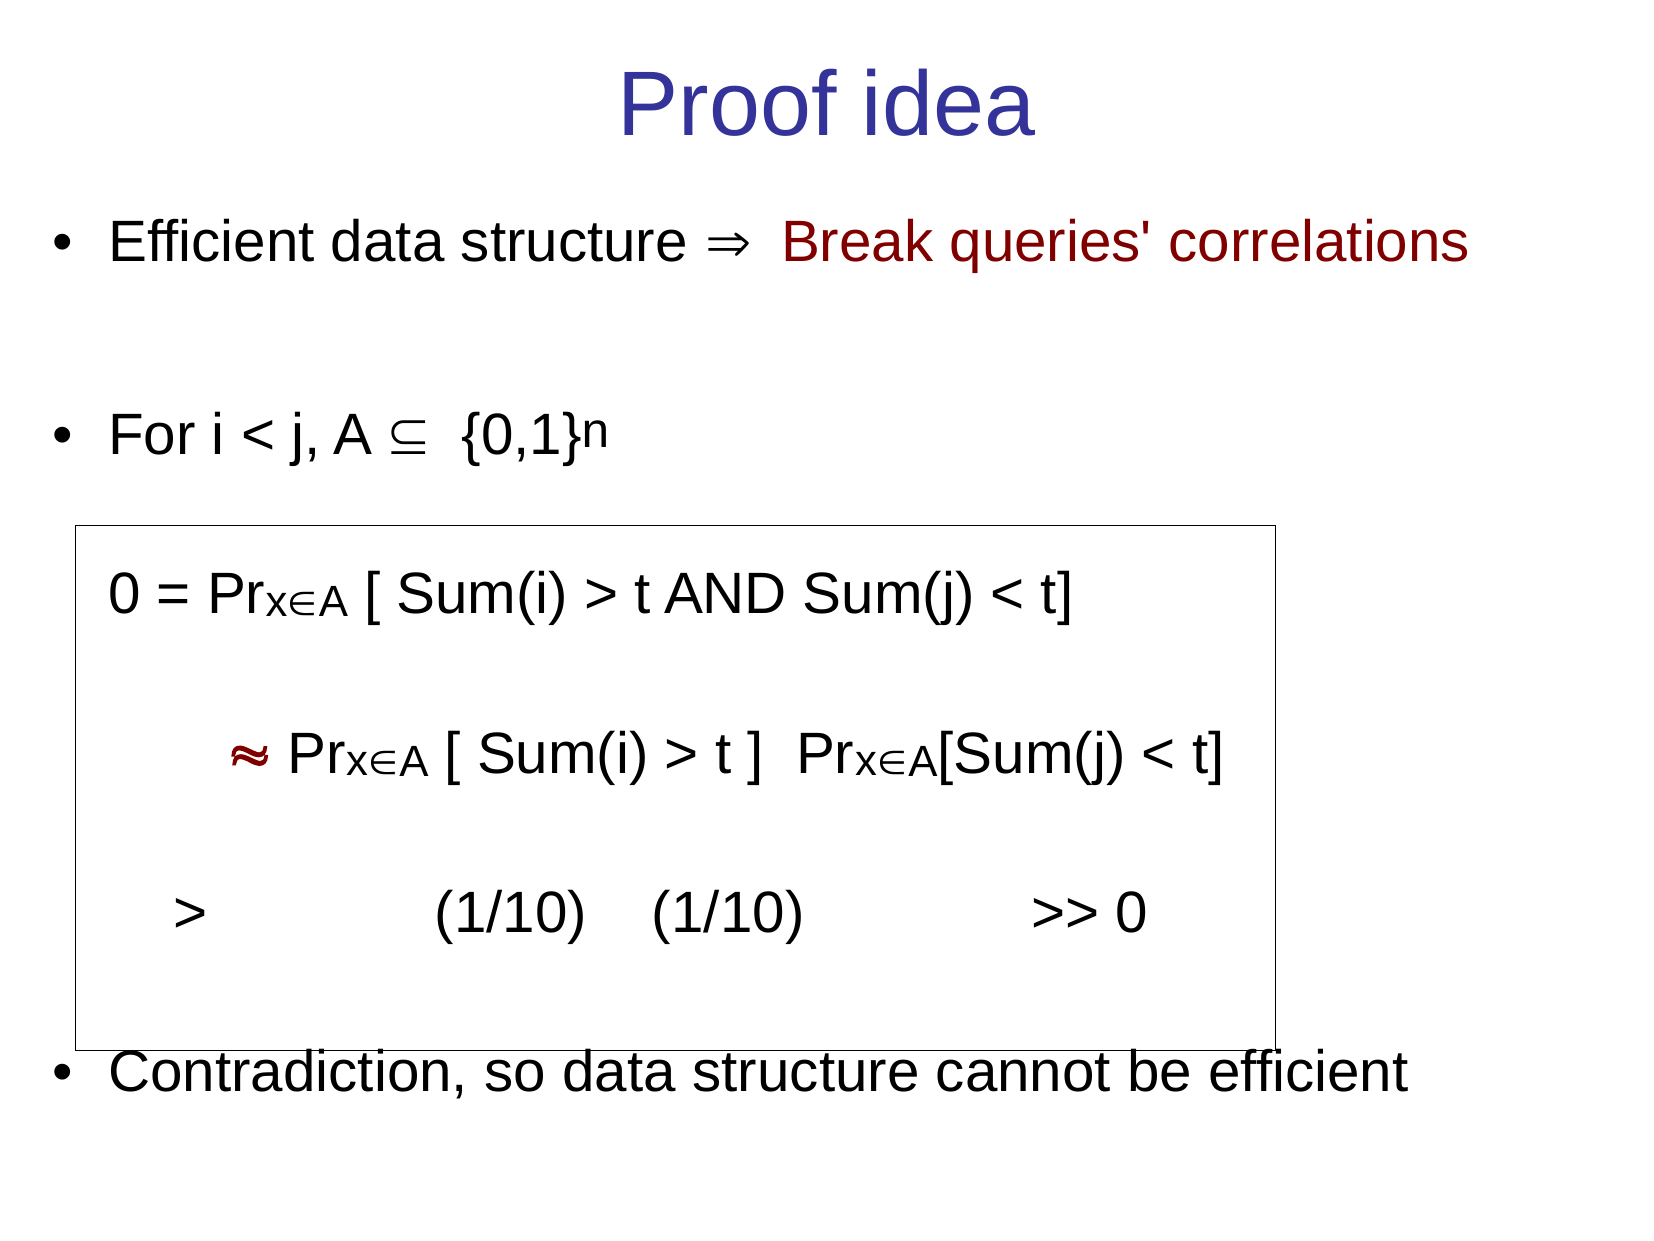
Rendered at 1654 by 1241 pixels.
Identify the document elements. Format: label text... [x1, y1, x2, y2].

title Proof idea [124, 0, 1530, 208]
list Efficient data structure  Break queries' correlations For i < j, A  {0,1}n 0 = PrxA [ Sum(i) > t AND Sum(j) < t]  PrxA [ Sum(i) > t ] PrxA[Sum(j) < t] > (1/10) (1/10) >> 0 Contradiction, so data structure cannot be efficient [37, 122, 1654, 1225]
